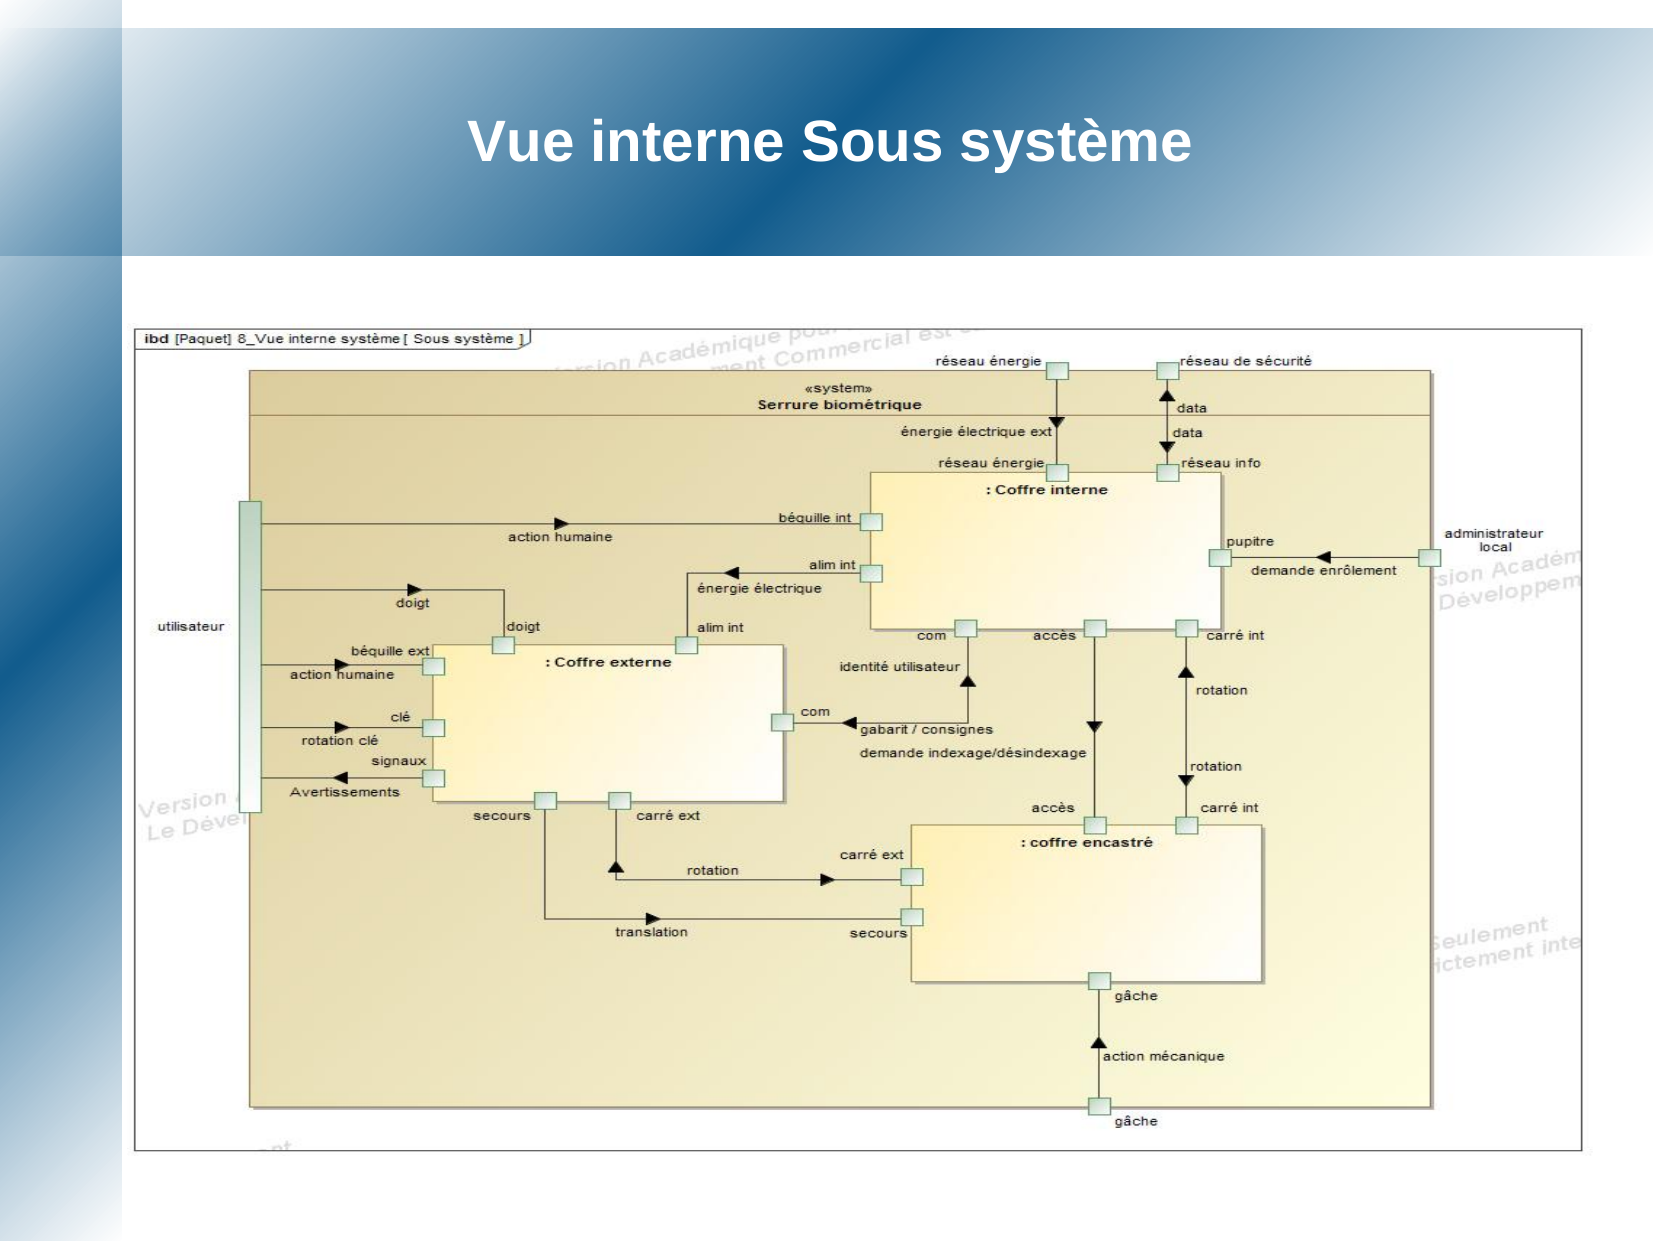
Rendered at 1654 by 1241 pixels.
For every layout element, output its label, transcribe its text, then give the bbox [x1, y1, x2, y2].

title Vue interne Sous système [125, 45, 1537, 238]
subtitle [127, 323, 1603, 1167]
